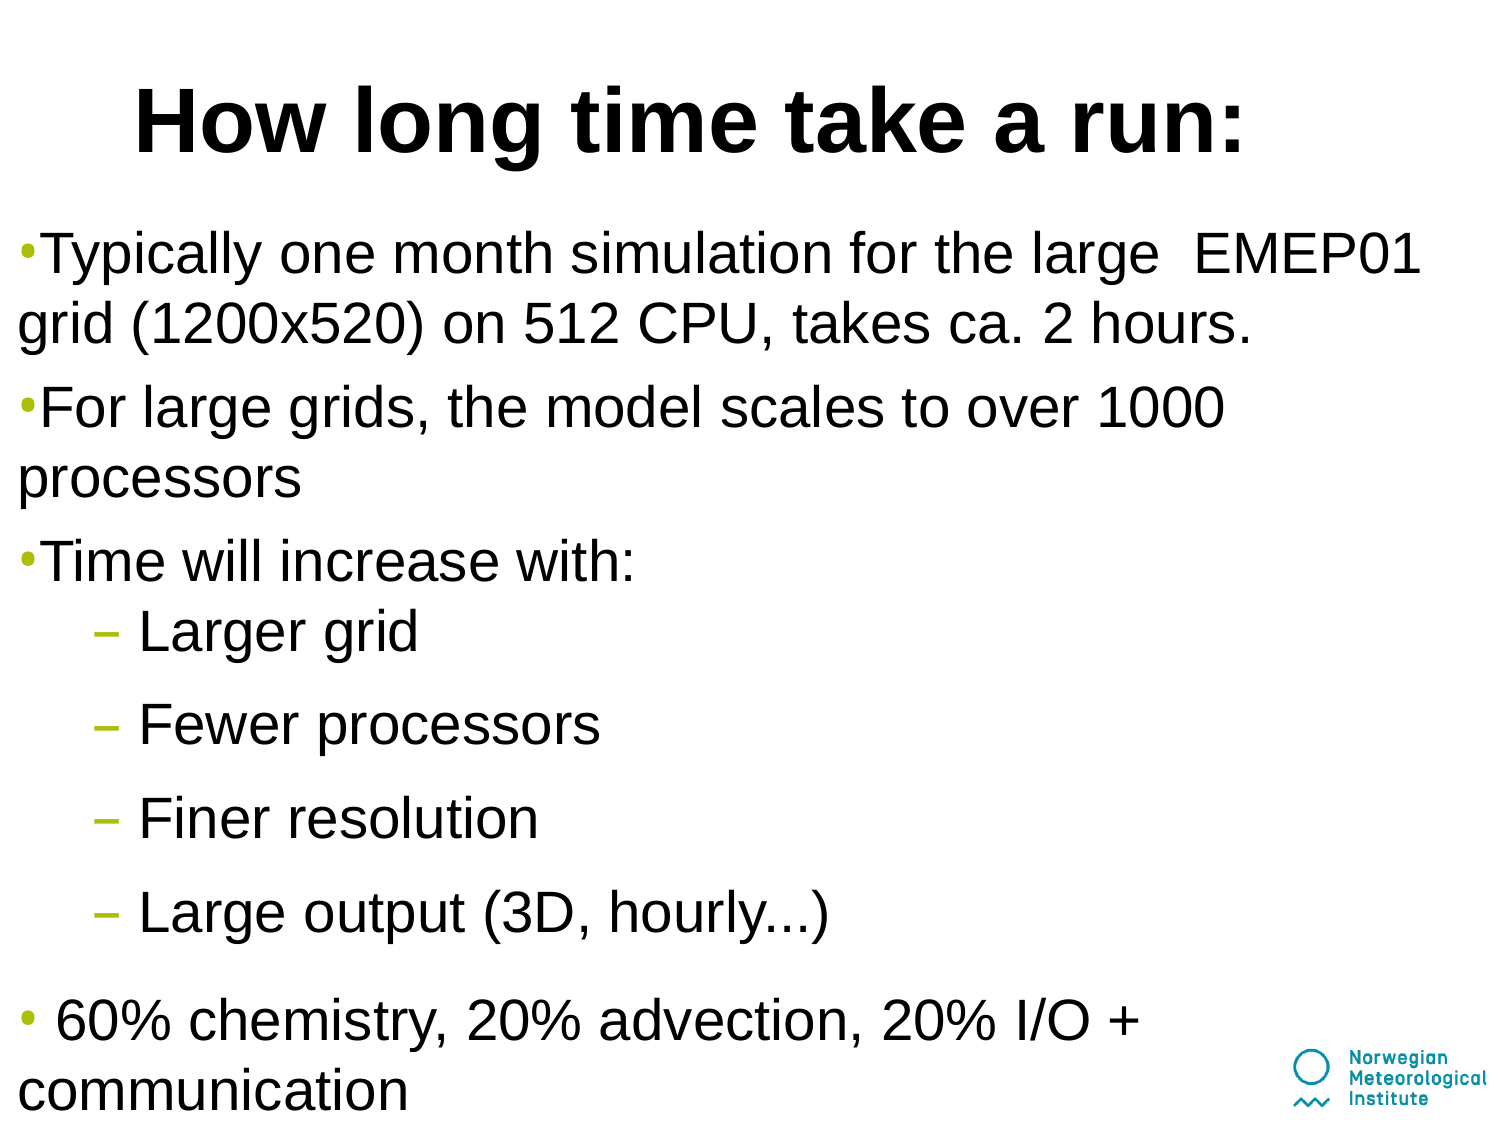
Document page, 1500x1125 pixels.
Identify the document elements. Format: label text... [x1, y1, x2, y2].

title How long time take a run: [113, 29, 1270, 204]
list Typically one month simulation for the large EMEP01 grid (1200x520) on 512 CPU, takes ca. 2 hours. For large grids, the model scales to over 1000 processors Time will increase with: Larger grid Fewer processors Finer resolution Large output (3D, hourly...) 60% chemistry, 20% advection, 20% I/O + communication [17, 215, 1494, 1123]
